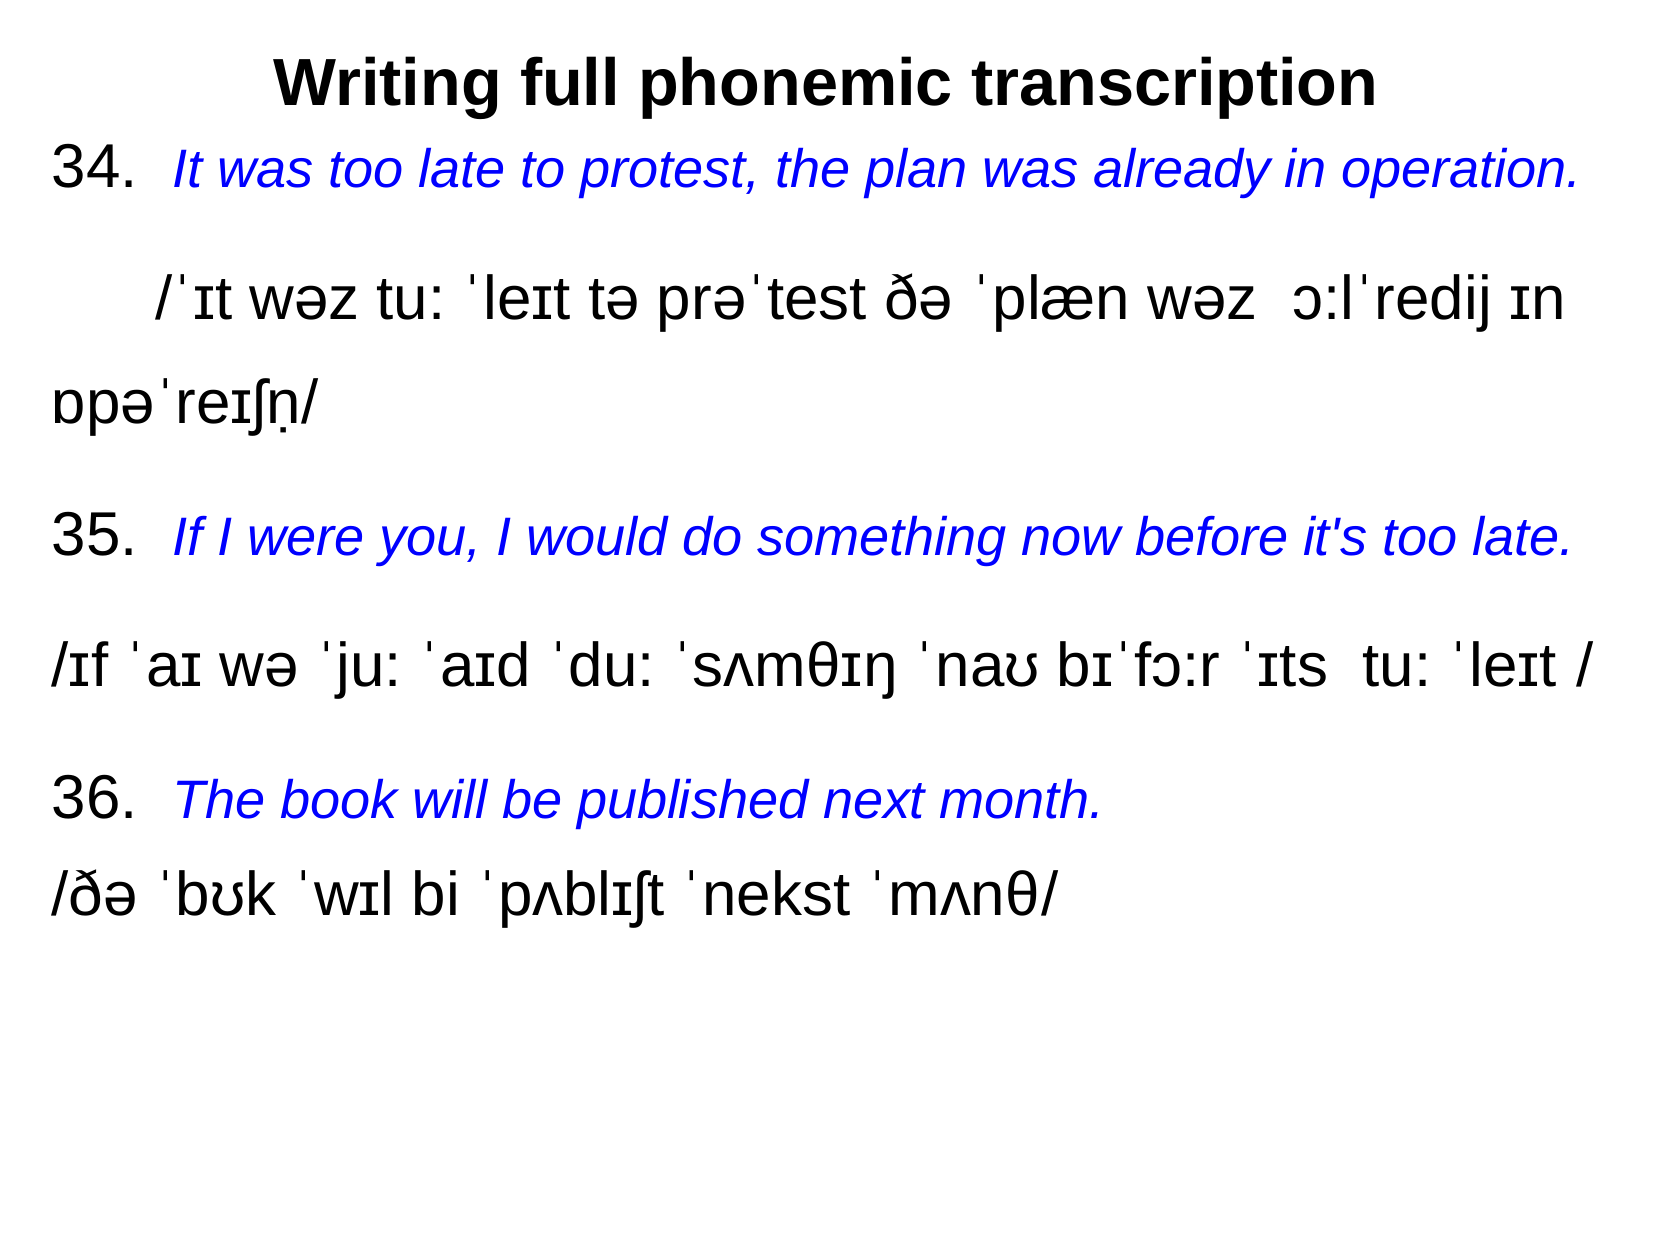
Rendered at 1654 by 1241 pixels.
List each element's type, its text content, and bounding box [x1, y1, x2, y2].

title Writing full phonemic transcription [82, 0, 1571, 131]
list 34. It was too late to protest, the plan was already in operation. /ˈɪt wəz tu: ˈleɪt tə prəˈtest ðə ˈplæn wəz ɔ:lˈredij ɪn ɒpəˈreɪʃṇ/ 35. If I were you, I would do something now before it's too late. /ɪf ˈaɪ wə ˈju: ˈaɪd ˈdu: ˈsʌmθɪŋ ˈnaʊ bɪˈfɔ:r ˈɪts tu: ˈleɪt / 36. The book will be published next month. /ðə ˈbʊk ˈwɪl bi ˈpʌblɪʃt ˈnekst ˈmʌnθ/ [51, 131, 1595, 1190]
